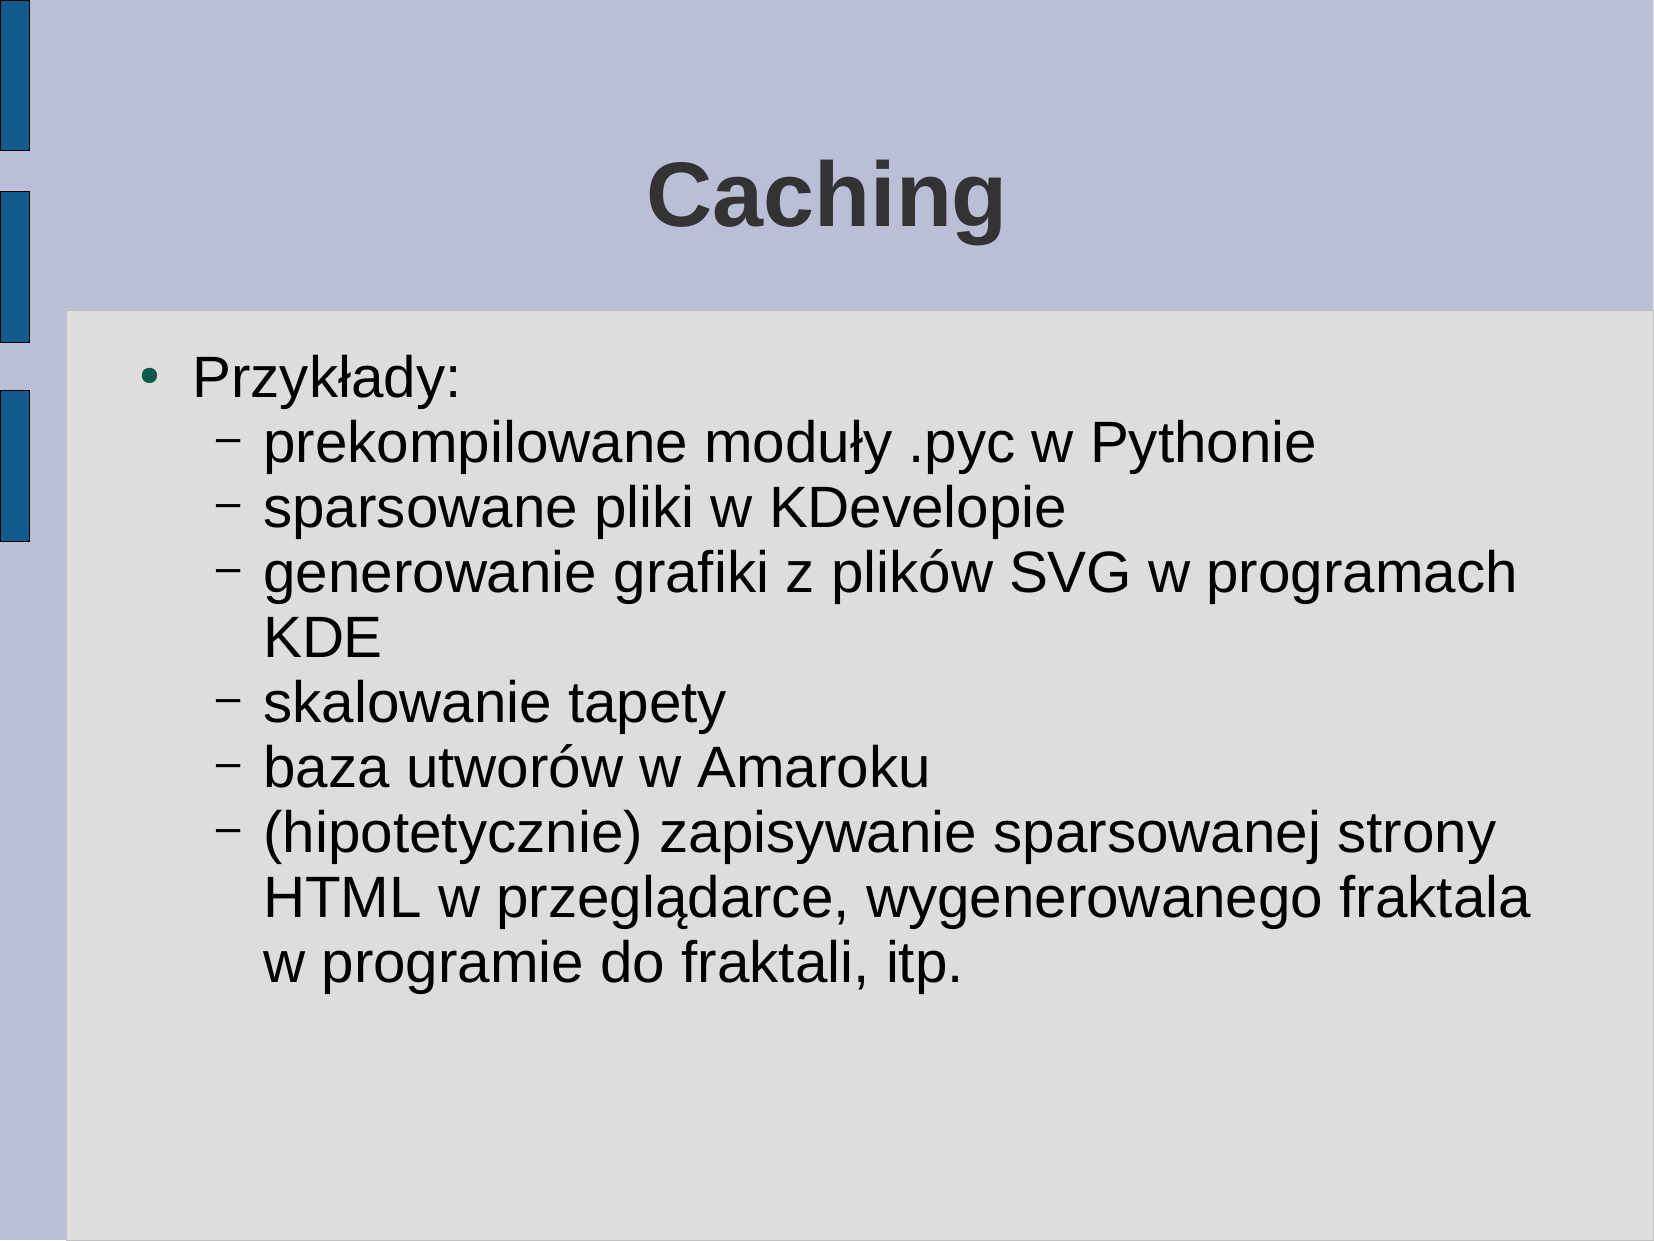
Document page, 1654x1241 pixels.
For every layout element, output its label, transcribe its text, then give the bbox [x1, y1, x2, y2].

list Przykłady: prekompilowane moduły .pyc w Pythonie sparsowane pliki w KDevelopie generowanie grafiki z plików SVG w programach KDE skalowanie tapety baza utworów w Amaroku (hipotetycznie) zapisywanie sparsowanej strony HTML w przeglądarce, wygenerowanego fraktala w programie do fraktali, itp. [121, 344, 1534, 1127]
title Caching [121, 91, 1534, 299]
